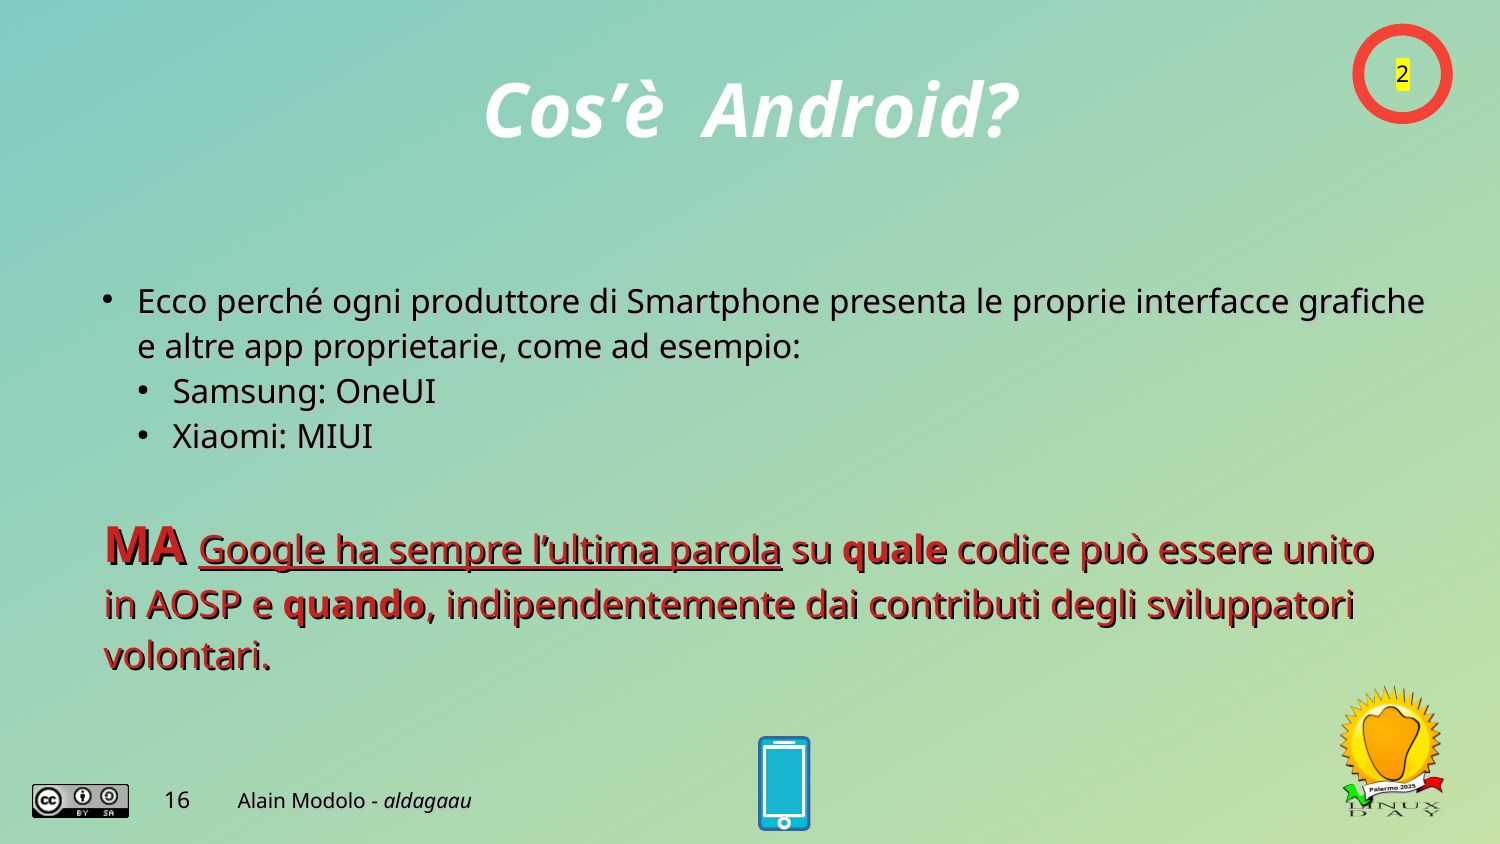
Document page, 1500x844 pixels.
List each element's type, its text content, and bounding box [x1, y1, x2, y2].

title Cos’è Android? [452, 46, 1048, 171]
text_box [759, 737, 809, 830]
text_box MA Google ha sempre l’ultima parola su quale codice può essere unito in AOSP e quando, indipendentemente dai contributi degli sviluppatori volontari. [88, 501, 1418, 688]
picture [32, 784, 129, 818]
text_box Ecco perché ogni produttore di Smartphone presenta le proprie interfacce grafiche e altre app proprietarie, come ad esempio: Samsung: OneUI Xiaomi: MIUI [86, 270, 1443, 512]
picture [1233, 670, 1500, 844]
text_box 2 [1358, 29, 1447, 119]
